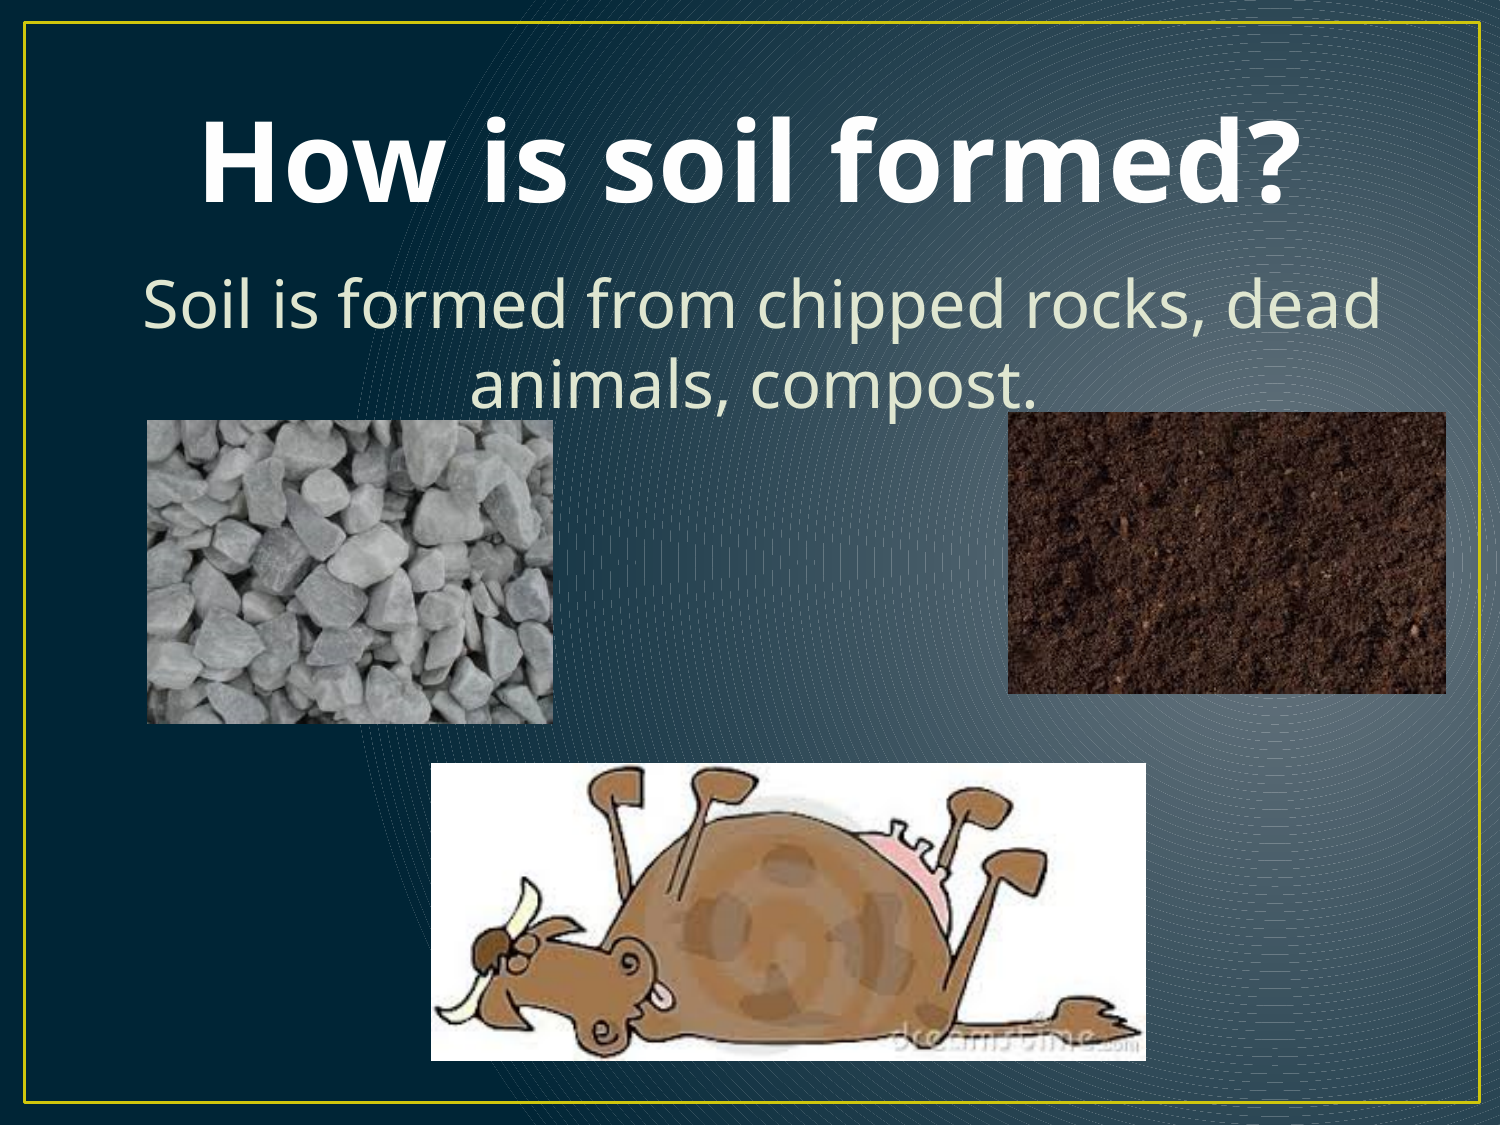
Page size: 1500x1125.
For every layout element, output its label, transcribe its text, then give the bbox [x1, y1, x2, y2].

list Soil is formed from chipped rocks, dead animals, compost. [88, 254, 1439, 997]
title How is soil formed? [75, 45, 1426, 233]
picture [431, 763, 1146, 1061]
picture [1008, 412, 1446, 694]
picture [148, 420, 553, 724]
